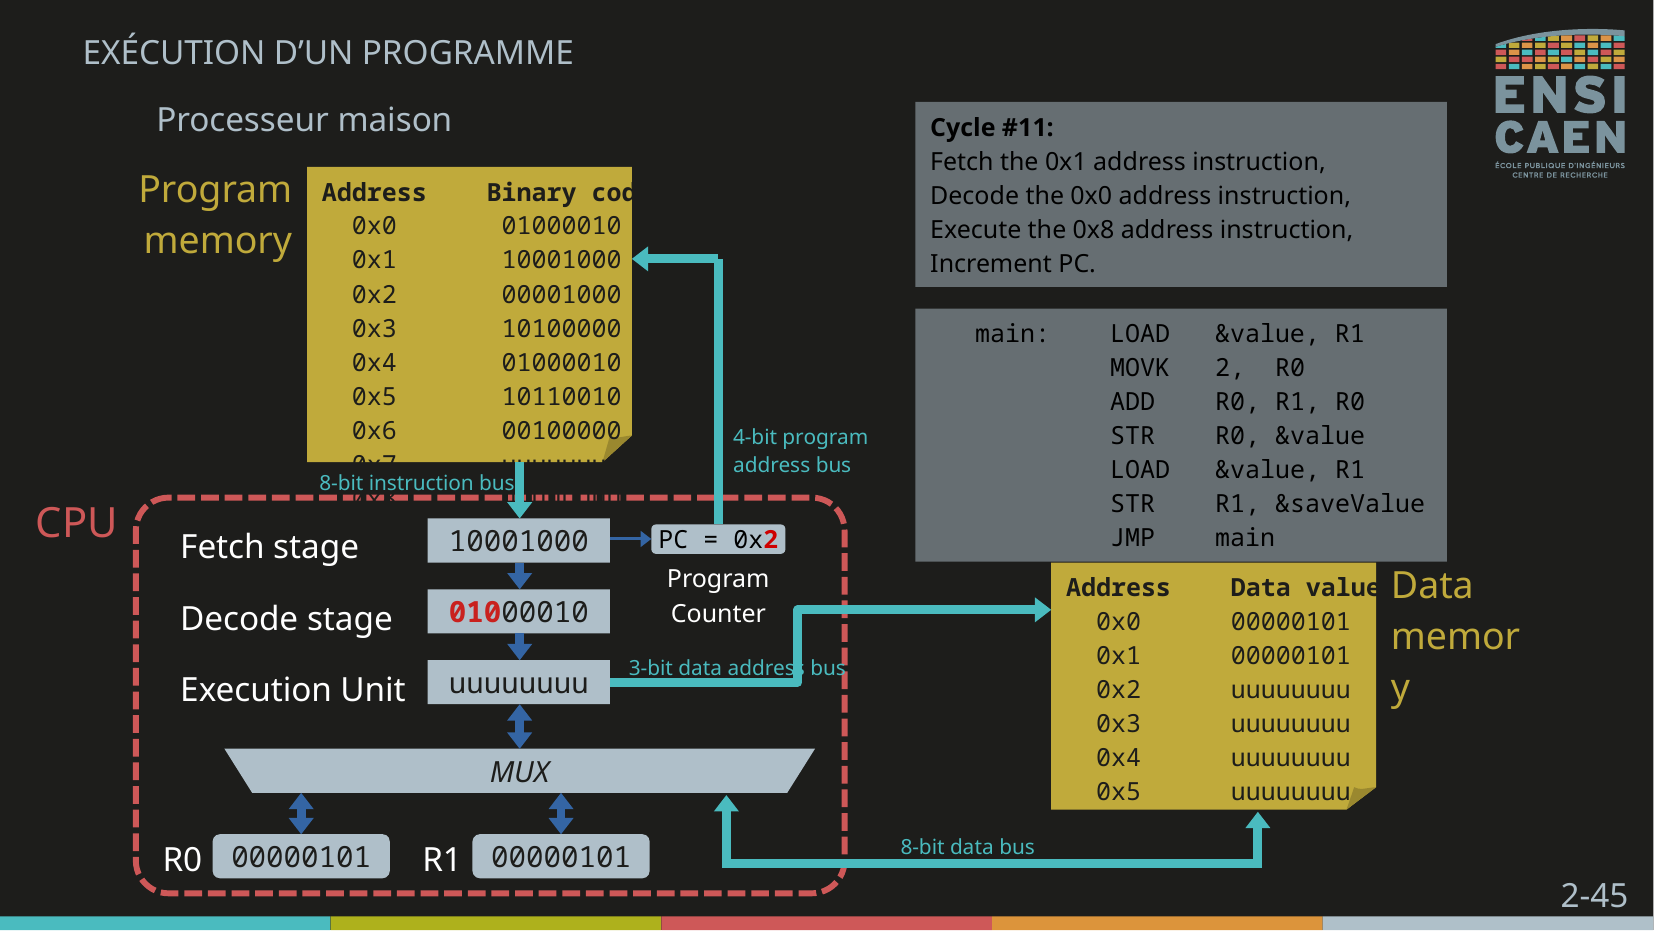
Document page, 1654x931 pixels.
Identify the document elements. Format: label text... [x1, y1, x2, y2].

text_box Address Binary code 0x0 01000010 0x1 10001000 0x2 00001000 0x3 10100000 0x4 01000010 0x5 10110010 0x6 00100000 0x7 uuuuuuuu 0x8 uuuuuuuu ... [307, 166, 632, 463]
text_box Fetch stage [165, 515, 432, 568]
text_box 4-bit program address bus [718, 414, 886, 477]
text_box 00000101 [237, 834, 390, 879]
text_box Execution Unit [165, 658, 432, 711]
text_box 01000010 [432, 589, 610, 634]
text_box 8-bit instruction bus [304, 460, 540, 502]
text_box Data memory [1375, 550, 1554, 650]
text_box Decode stage [165, 587, 432, 640]
text_box 10001000 [432, 518, 610, 563]
title EXÉCUTION D’UN PROGRAMME Processeur maison [82, 0, 1467, 148]
text_box 8-bit data bus [885, 824, 1152, 859]
text_box Program memory [118, 155, 308, 254]
text_box Program Counter [651, 553, 786, 625]
text_box R1 [407, 828, 497, 881]
text_box Cycle #11: Fetch the 0x1 address instruction, Decode the 0x0 address instruction, Execute the 0x8 address instruction, Increment PC. [915, 101, 1447, 280]
text_box MUX [224, 748, 816, 793]
text_box PC = 0x2 [651, 524, 786, 554]
text_box uuuuuuuu [432, 660, 610, 705]
text_box 3-bit data address bus [614, 645, 880, 684]
text_box Address Data value 0x0 00000101 0x1 00000101 0x2 uuuuuuuu 0x3 uuuuuuuu 0x4 uuuuuuuu 0x5 uuuuuuuu 0x6 uuuuuuuu 0x7 uuuuuuuu [1051, 562, 1377, 810]
text_box 00000101 [497, 834, 650, 879]
text_box main: LOAD &value, R1 MOVK 2, R0 ADD R0, R1, R0 STR R0, &value LOAD &value, R1 STR R1, &saveValue JMP main [915, 308, 1447, 499]
text_box CPU [17, 485, 136, 548]
text_box R0 [147, 828, 237, 881]
